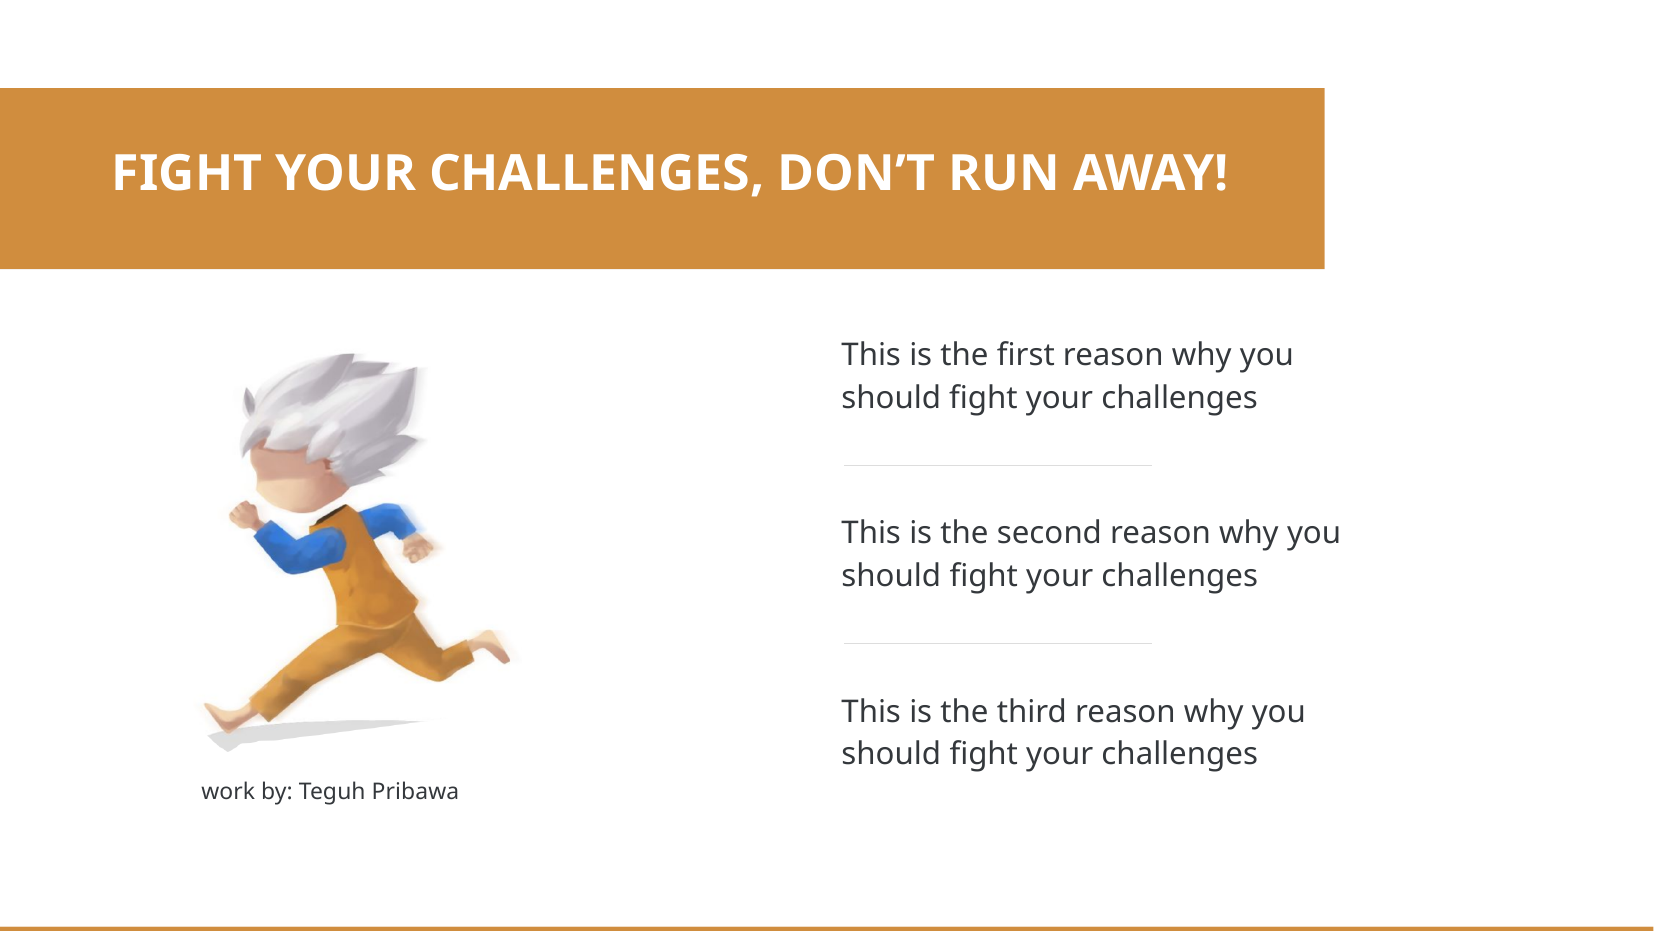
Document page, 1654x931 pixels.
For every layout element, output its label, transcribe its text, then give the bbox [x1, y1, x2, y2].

text_box FIGHT YOUR CHALLENGES, DON’T RUN AWAY! [97, 129, 1252, 286]
text_box This is the second reason why you should fight your challenges [826, 502, 1418, 606]
picture [0, 88, 1654, 931]
text_box This is the third reason why you should fight your challenges [826, 681, 1418, 784]
text_box work by: Teguh Pribawa [186, 767, 512, 827]
text_box This is the first reason why you should fight your challenges [826, 324, 1418, 428]
